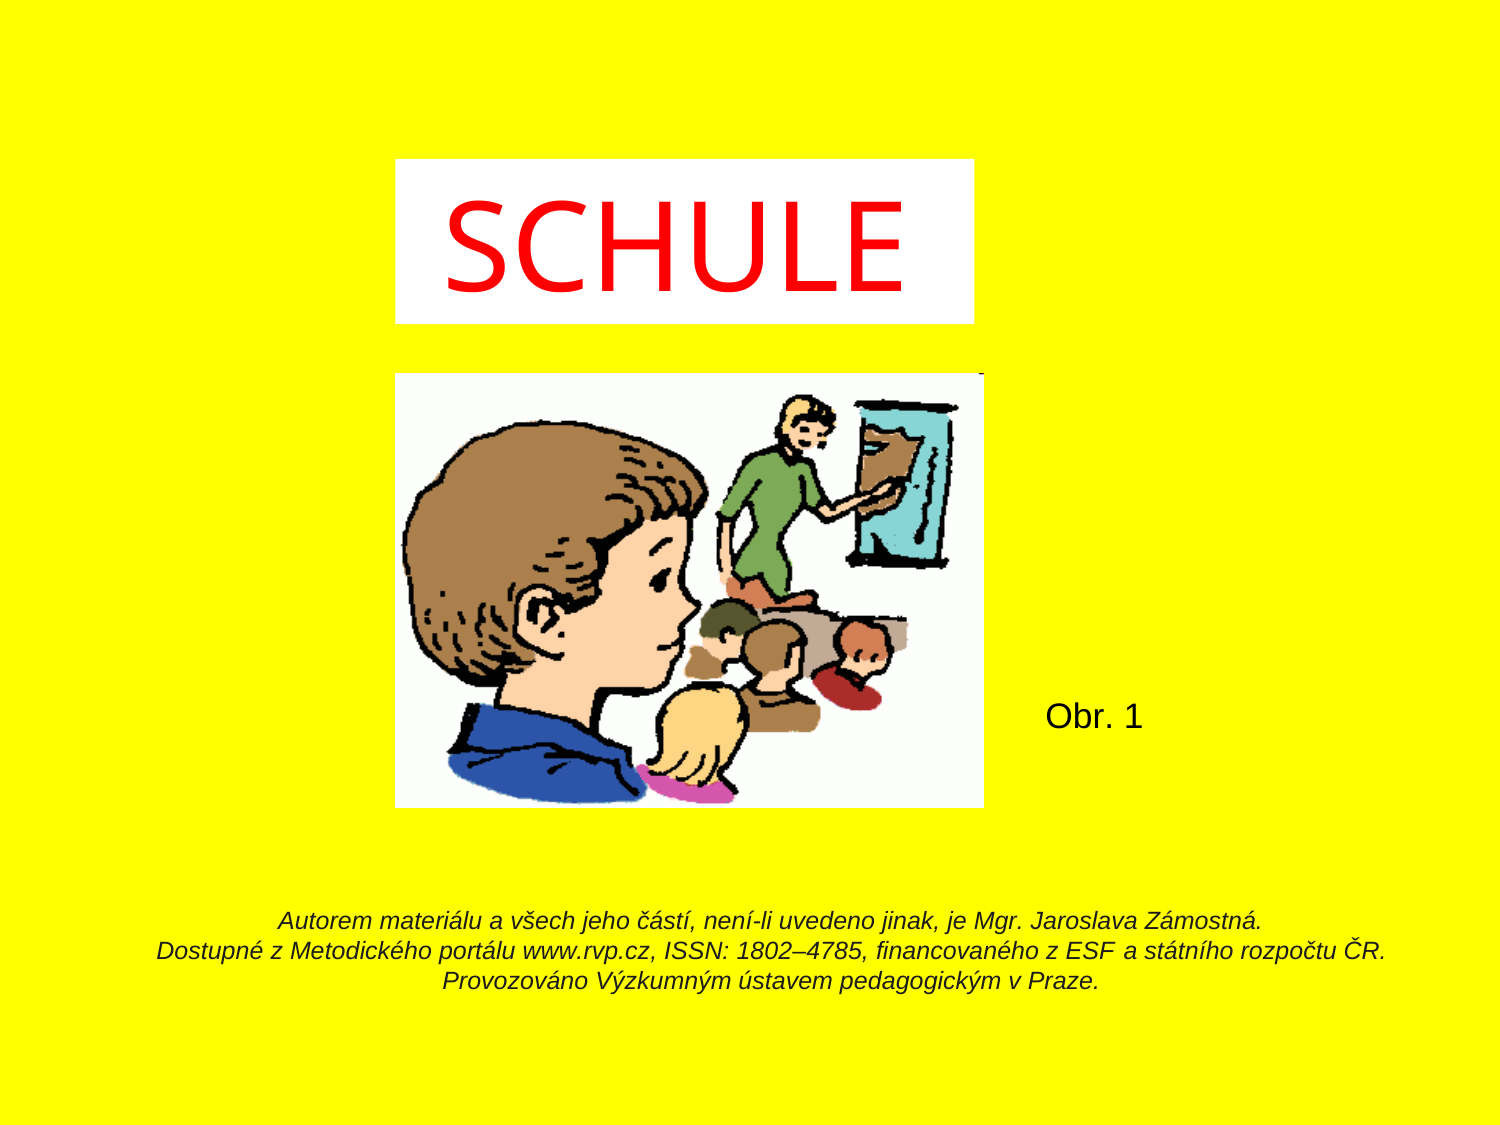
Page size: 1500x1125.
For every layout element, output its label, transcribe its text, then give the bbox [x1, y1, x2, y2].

text_box SCHULE [395, 158, 975, 325]
picture [395, 373, 984, 808]
text_box Obr. 1 [1030, 685, 1159, 744]
text_box Autorem materiálu a všech jeho částí, není-li uvedeno jinak, je Mgr. Jaroslava Zámostná. Dostupné z Metodického portálu www.rvp.cz, ISSN: 1802–4785, financovaného z ESF a státního rozpočtu ČR. Provozováno Výzkumným ústavem pedagogickým v Praze. [141, 896, 1403, 1063]
